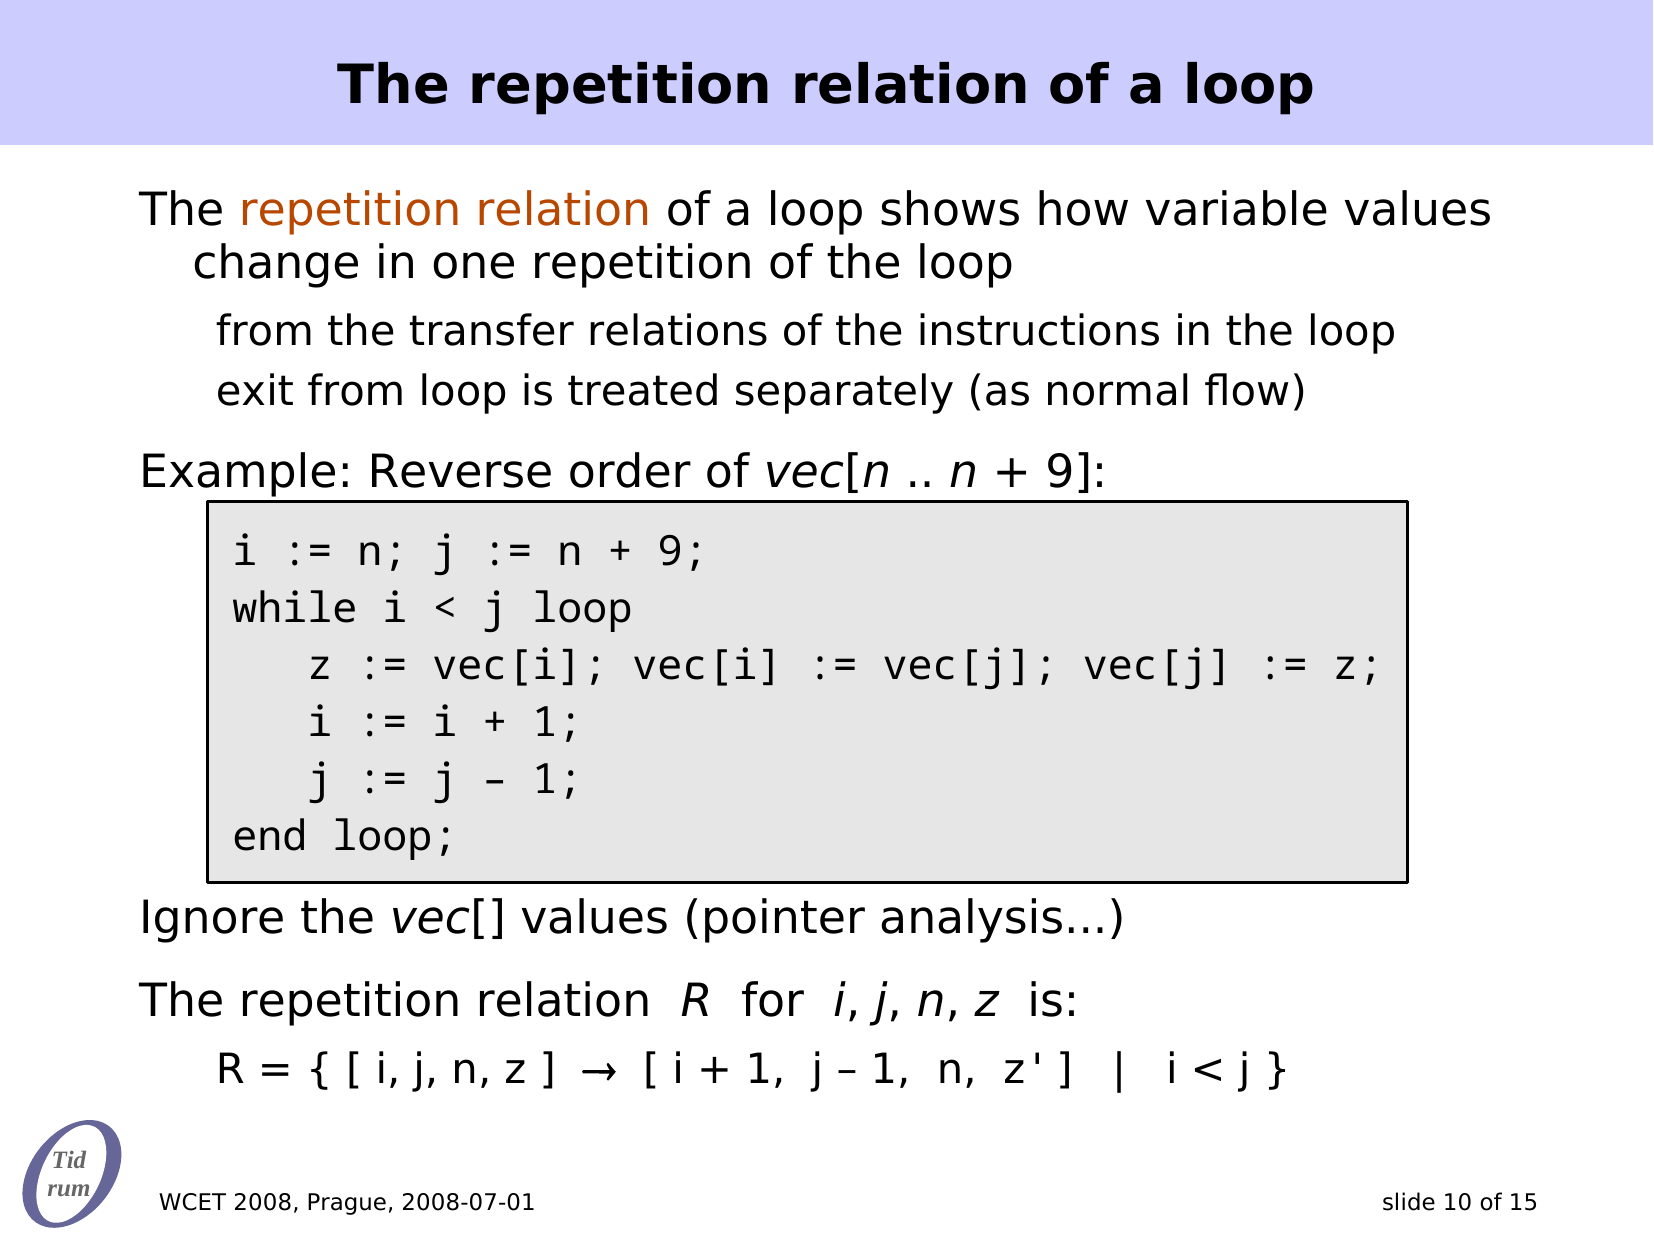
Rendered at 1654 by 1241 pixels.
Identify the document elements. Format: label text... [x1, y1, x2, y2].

list Ignore the vec[] values (pointer analysis...) The repetition relation R for i, j, n, z is: R = { [ i, j, n, z ]  [ i + 1, j – 1, n, z' ] | i < j } [121, 891, 1533, 1149]
text_box i := n; j := n + 9; while i < j loop z := vec[i]; vec[i] := vec[j]; vec[j] := z; i := i + 1; j := j – 1; end loop; [207, 527, 1408, 857]
list The repetition relation of a loop shows how variable values change in one repetition of the loop from the transfer relations of the instructions in the loop exit from loop is treated separately (as normal flow) Example: Reverse order of vec[n .. n + 9]: [121, 182, 1533, 499]
title The repetition relation of a loop [121, 43, 1533, 126]
